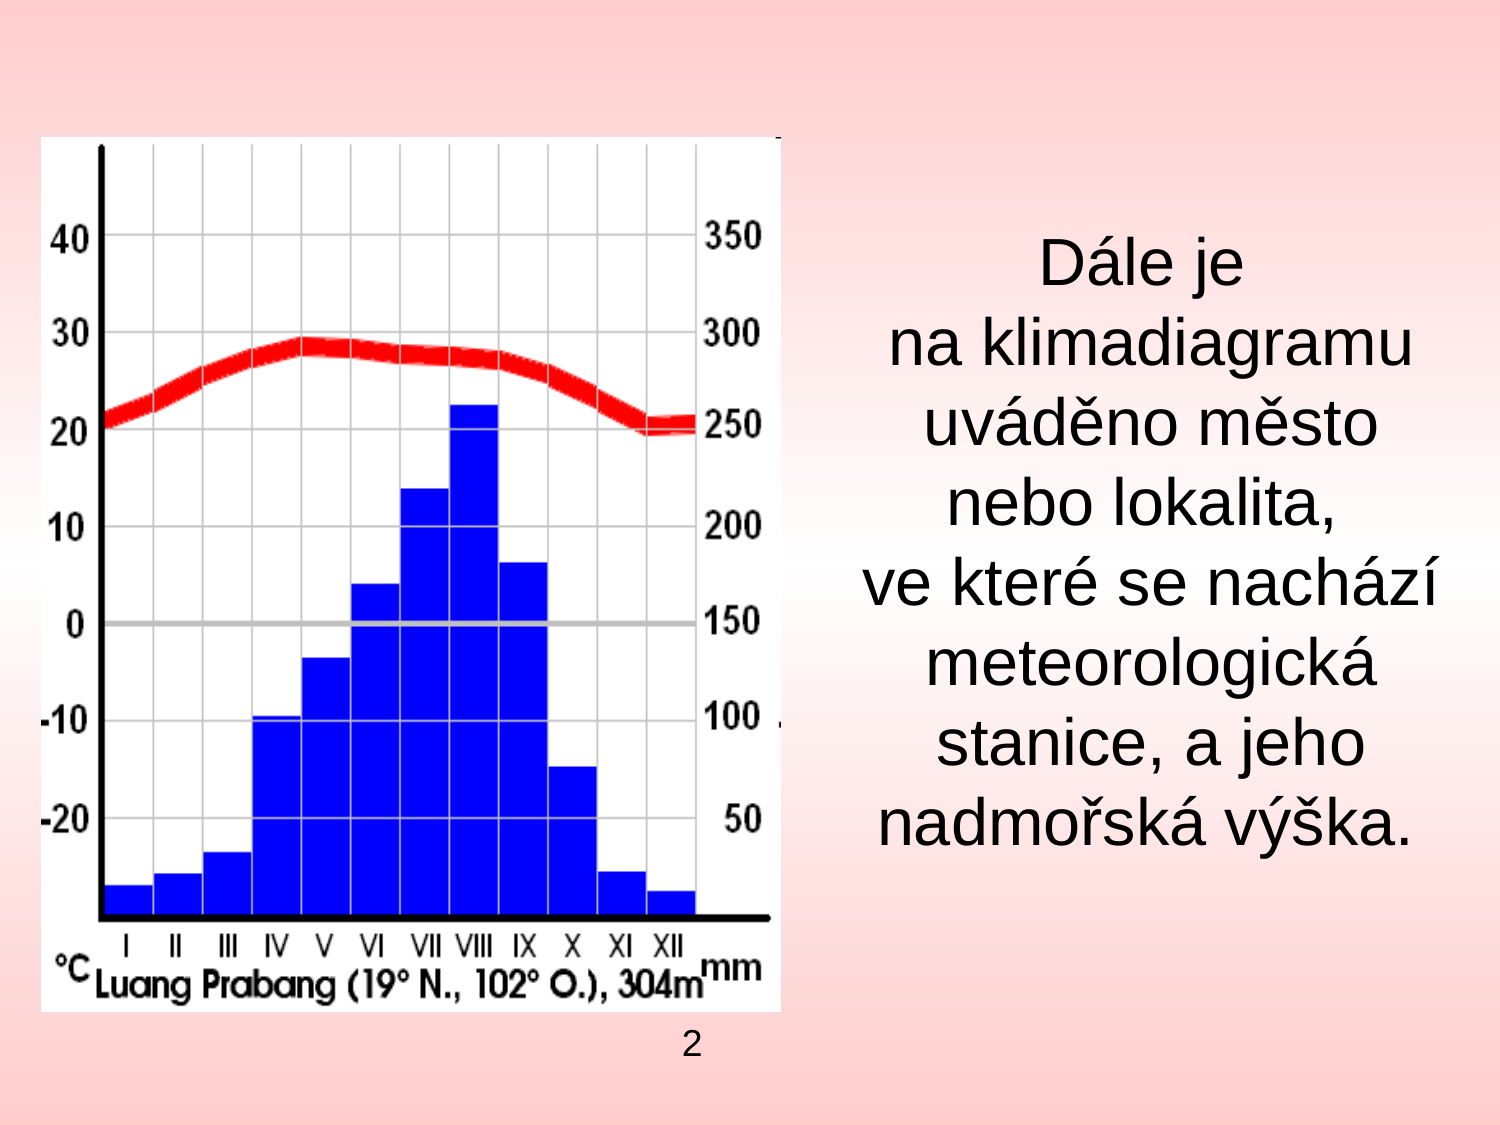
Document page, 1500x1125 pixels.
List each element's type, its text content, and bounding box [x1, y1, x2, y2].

title Dále je na klimadiagramu uváděno město nebo lokalita, ve které se nachází meteorologická stanice, a jeho nadmořská výška. [832, 90, 1471, 988]
text_box 2 [667, 1011, 774, 1072]
picture [41, 137, 781, 1012]
